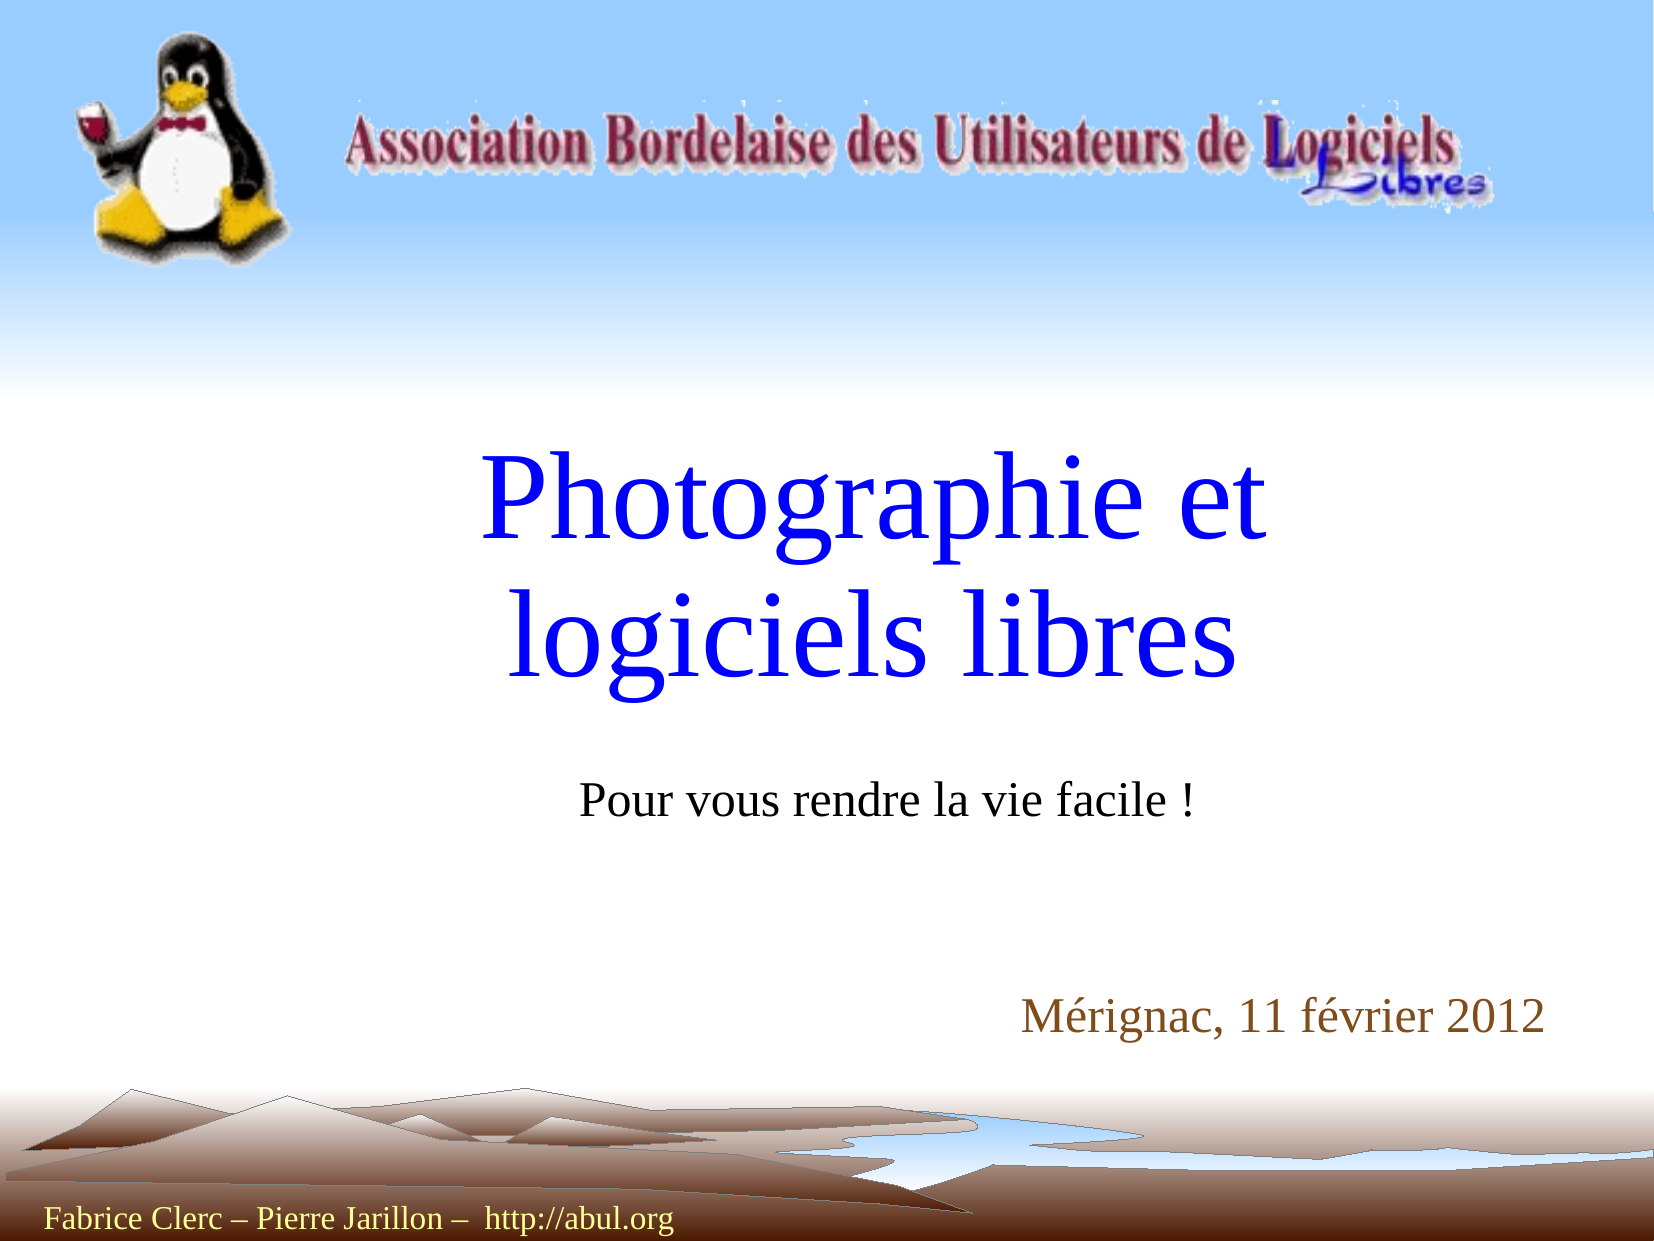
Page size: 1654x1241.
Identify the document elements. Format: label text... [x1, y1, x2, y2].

text_box Photographie et logiciels libres [261, 426, 1487, 804]
text_box Mérignac, 11 février 2012 [965, 987, 1602, 1058]
picture [341, 100, 1513, 217]
picture [65, 27, 299, 276]
text_box Pour vous rendre la vie facile ! [578, 771, 1197, 828]
